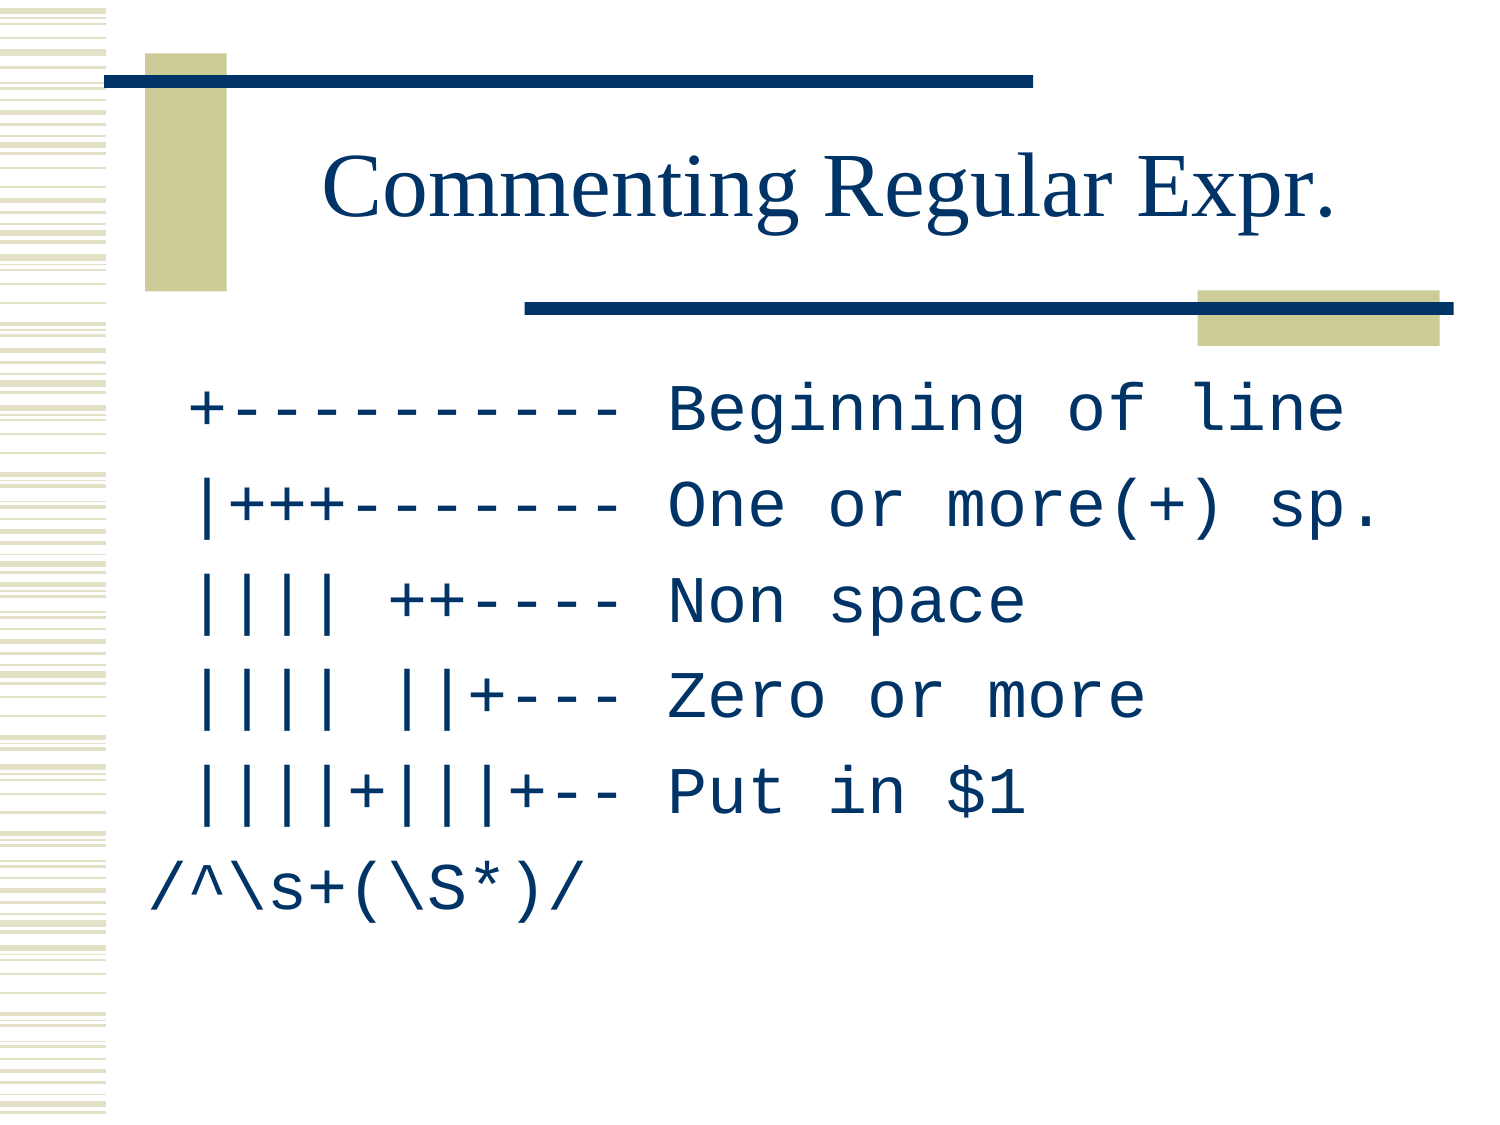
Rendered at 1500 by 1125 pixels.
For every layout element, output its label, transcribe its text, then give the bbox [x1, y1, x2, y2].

list +---------- Beginning of line |+++------- One or more(+) sp. |||| ++---- Non space |||| ||+--- Zero or more ||||+|||+-- Put in $1 /^\s+(\S*)/ [132, 363, 1439, 1000]
title Commenting Regular Expr. [225, 99, 1436, 288]
